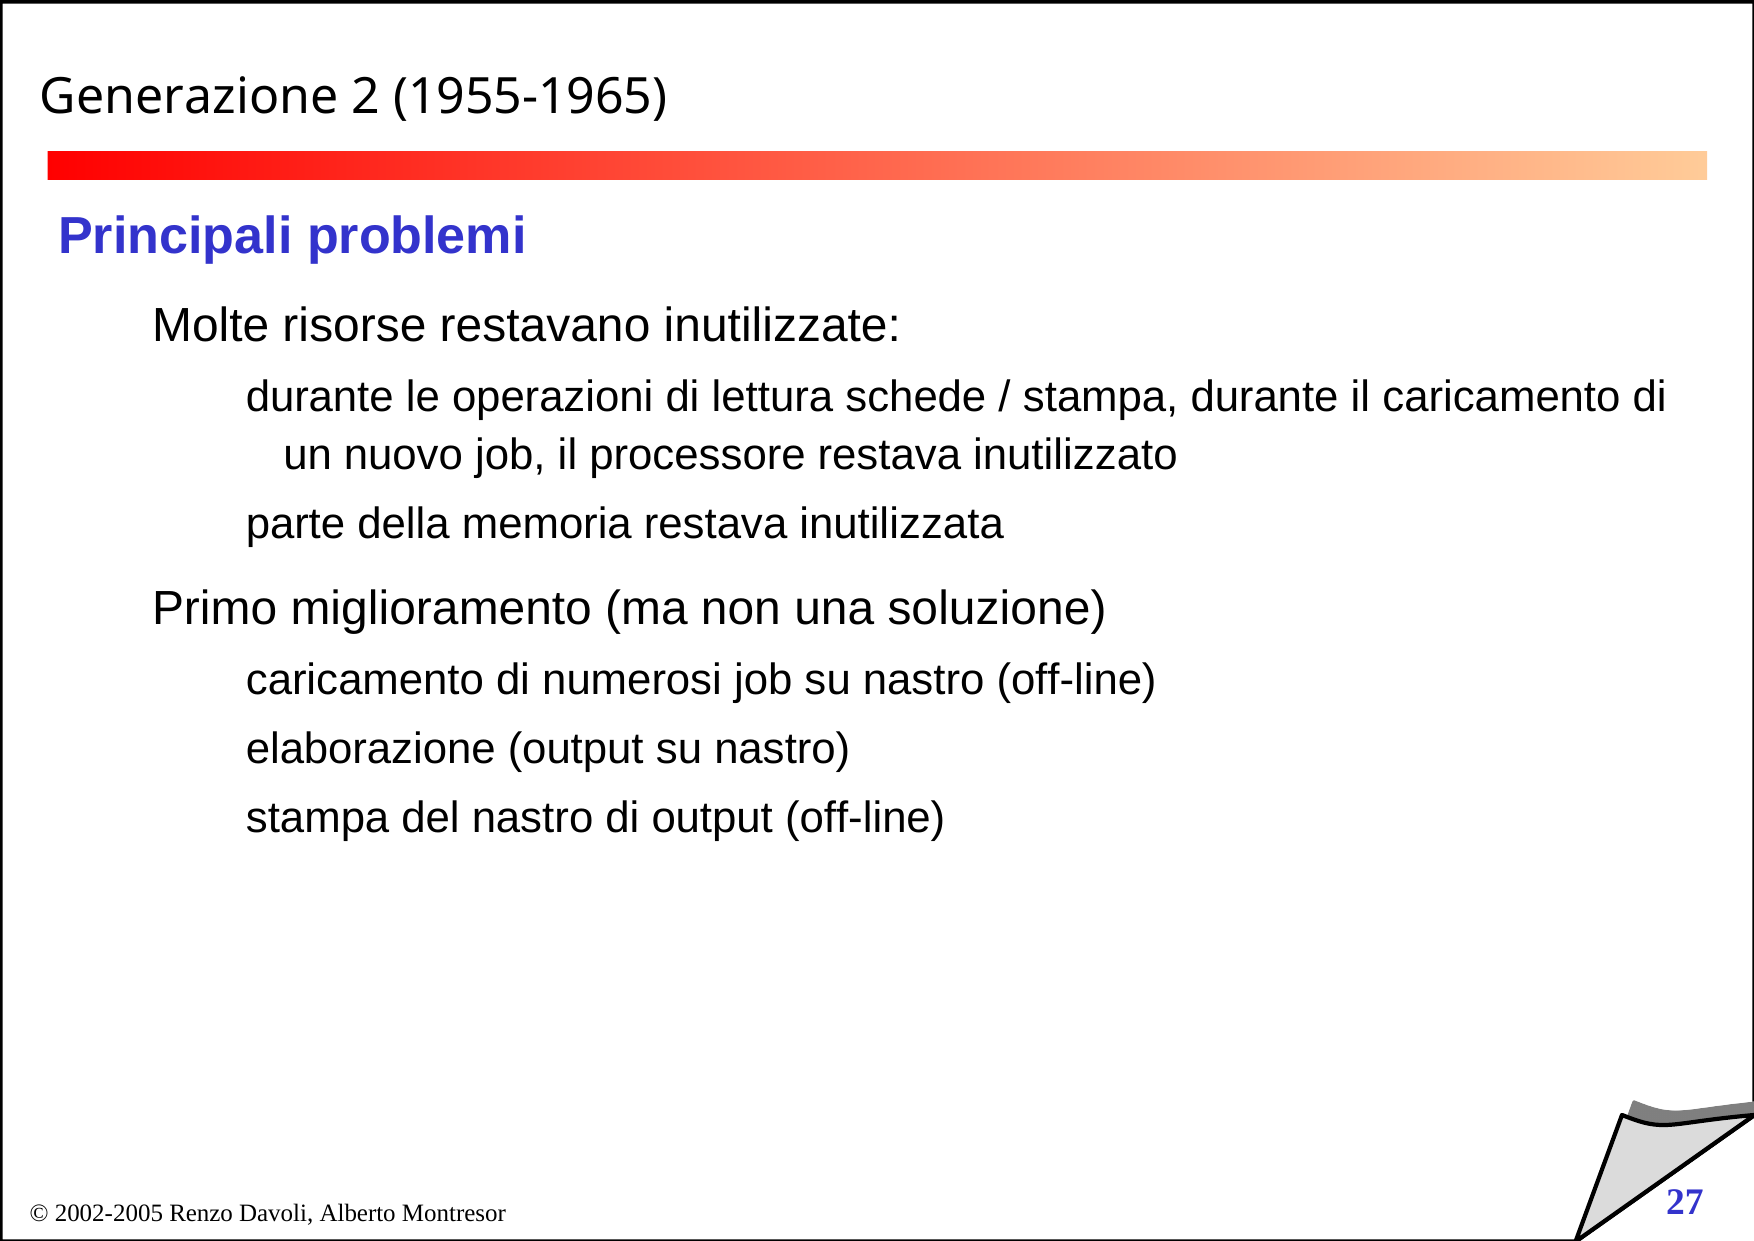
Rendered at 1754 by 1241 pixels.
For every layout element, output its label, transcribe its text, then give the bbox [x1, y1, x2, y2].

title Generazione 2 (1955-1965) [40, 49, 1713, 144]
list Principali problemi Molte risorse restavano inutilizzate: durante le operazioni di lettura schede / stampa, durante il caricamento di un nuovo job, il processore restava inutilizzato parte della memoria restava inutilizzata Primo miglioramento (ma non una soluzione) caricamento di numerosi job su nastro (off-line) elaborazione (output su nastro) stampa del nastro di output (off-line) [58, 206, 1696, 876]
